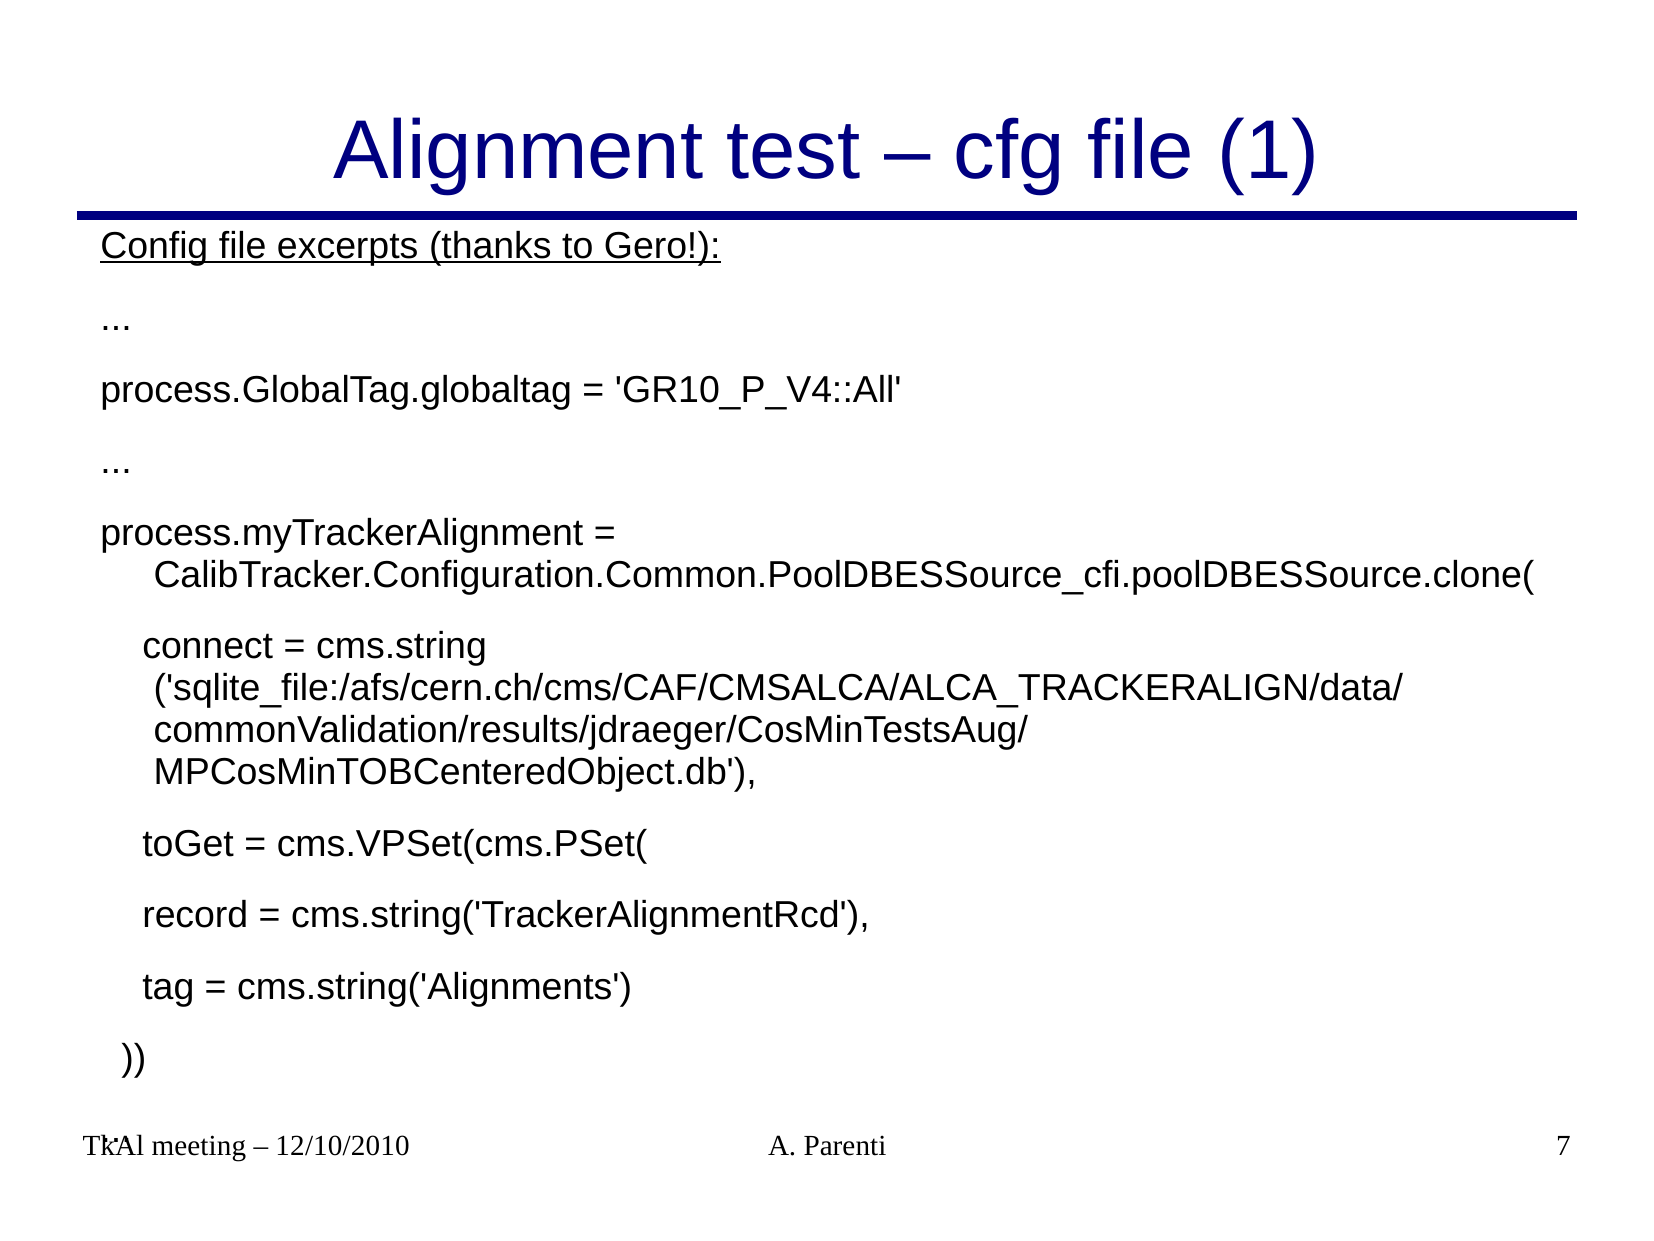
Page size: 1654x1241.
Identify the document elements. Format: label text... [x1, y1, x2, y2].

title Alignment test – cfg file (1) [82, 75, 1571, 225]
list Config file excerpts (thanks to Gero!): ... process.GlobalTag.globaltag = 'GR10_P_V4::All' ... process.myTrackerAlignment = CalibTracker.Configuration.Common.PoolDBESSource_cfi.poolDBESSource.clone( connect = cms.string ('sqlite_file:/afs/cern.ch/cms/CAF/CMSALCA/ALCA_TRACKERALIGN/data/commonValidation/results/jdraeger/CosMinTestsAug/MPCosMinTOBCenteredObject.db'), toGet = cms.VPSet(cms.PSet( record = cms.string('TrackerAlignmentRcd'), tag = cms.string('Alignments') )) ... [82, 225, 1571, 1109]
